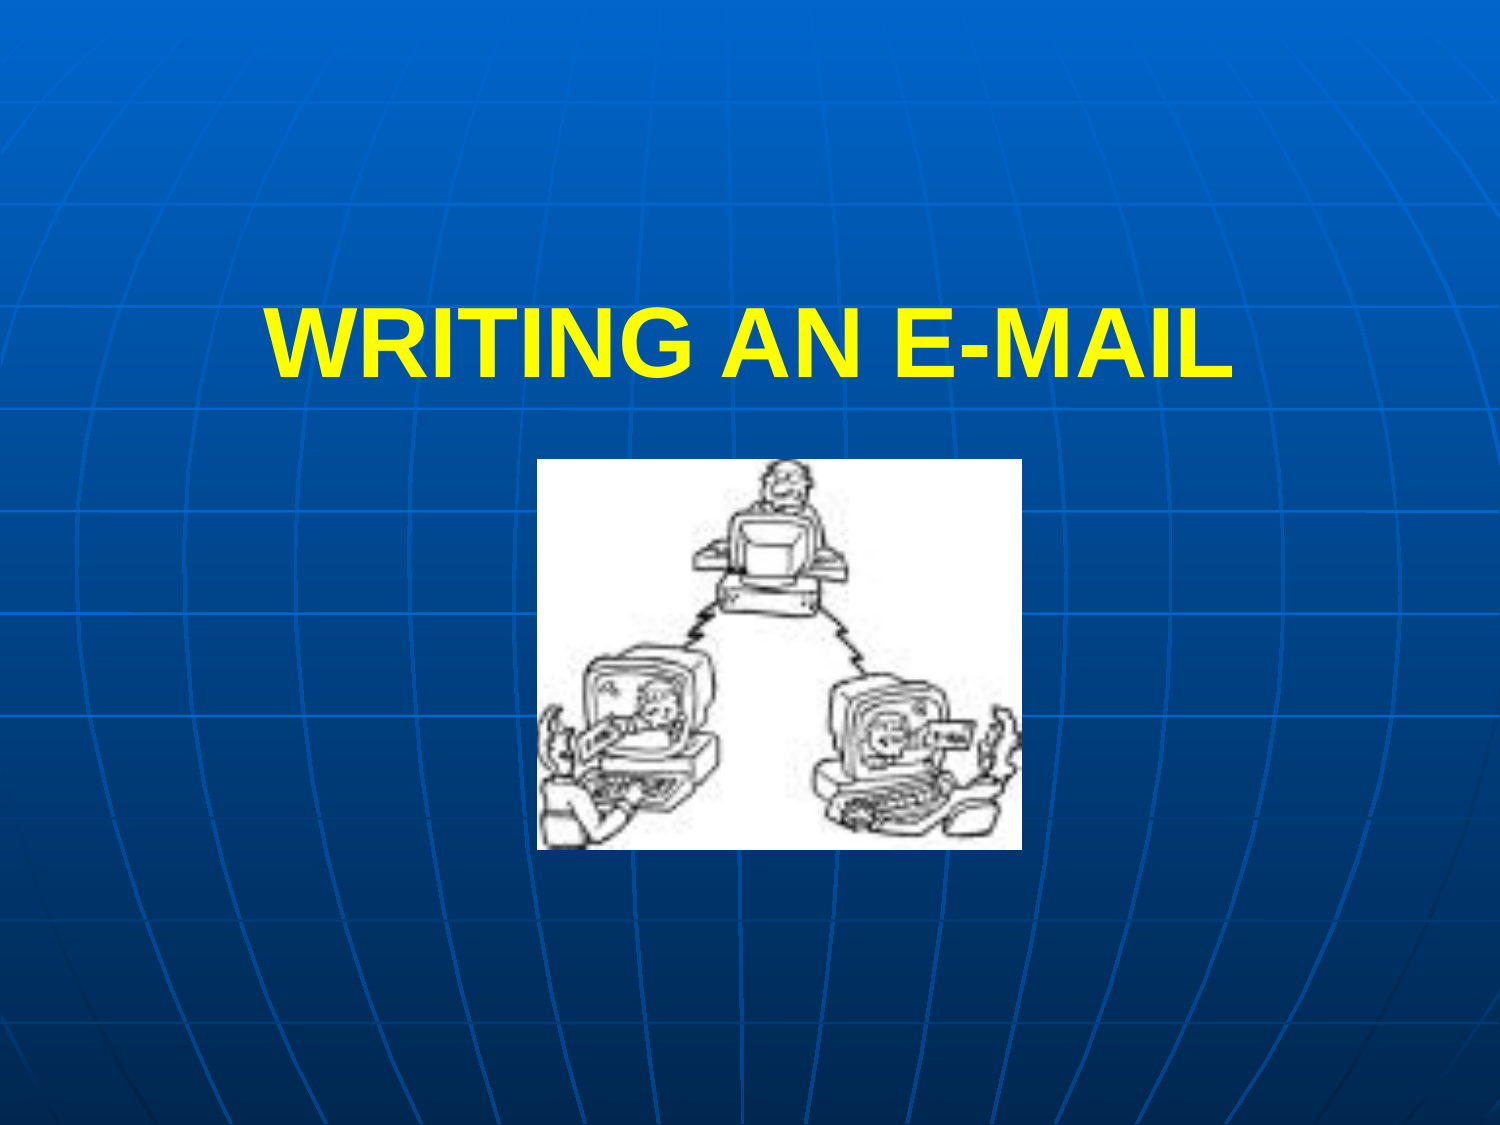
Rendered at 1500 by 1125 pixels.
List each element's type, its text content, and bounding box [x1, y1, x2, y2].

picture [537, 459, 1022, 850]
title WRITING AN E-MAIL [112, 201, 1388, 406]
